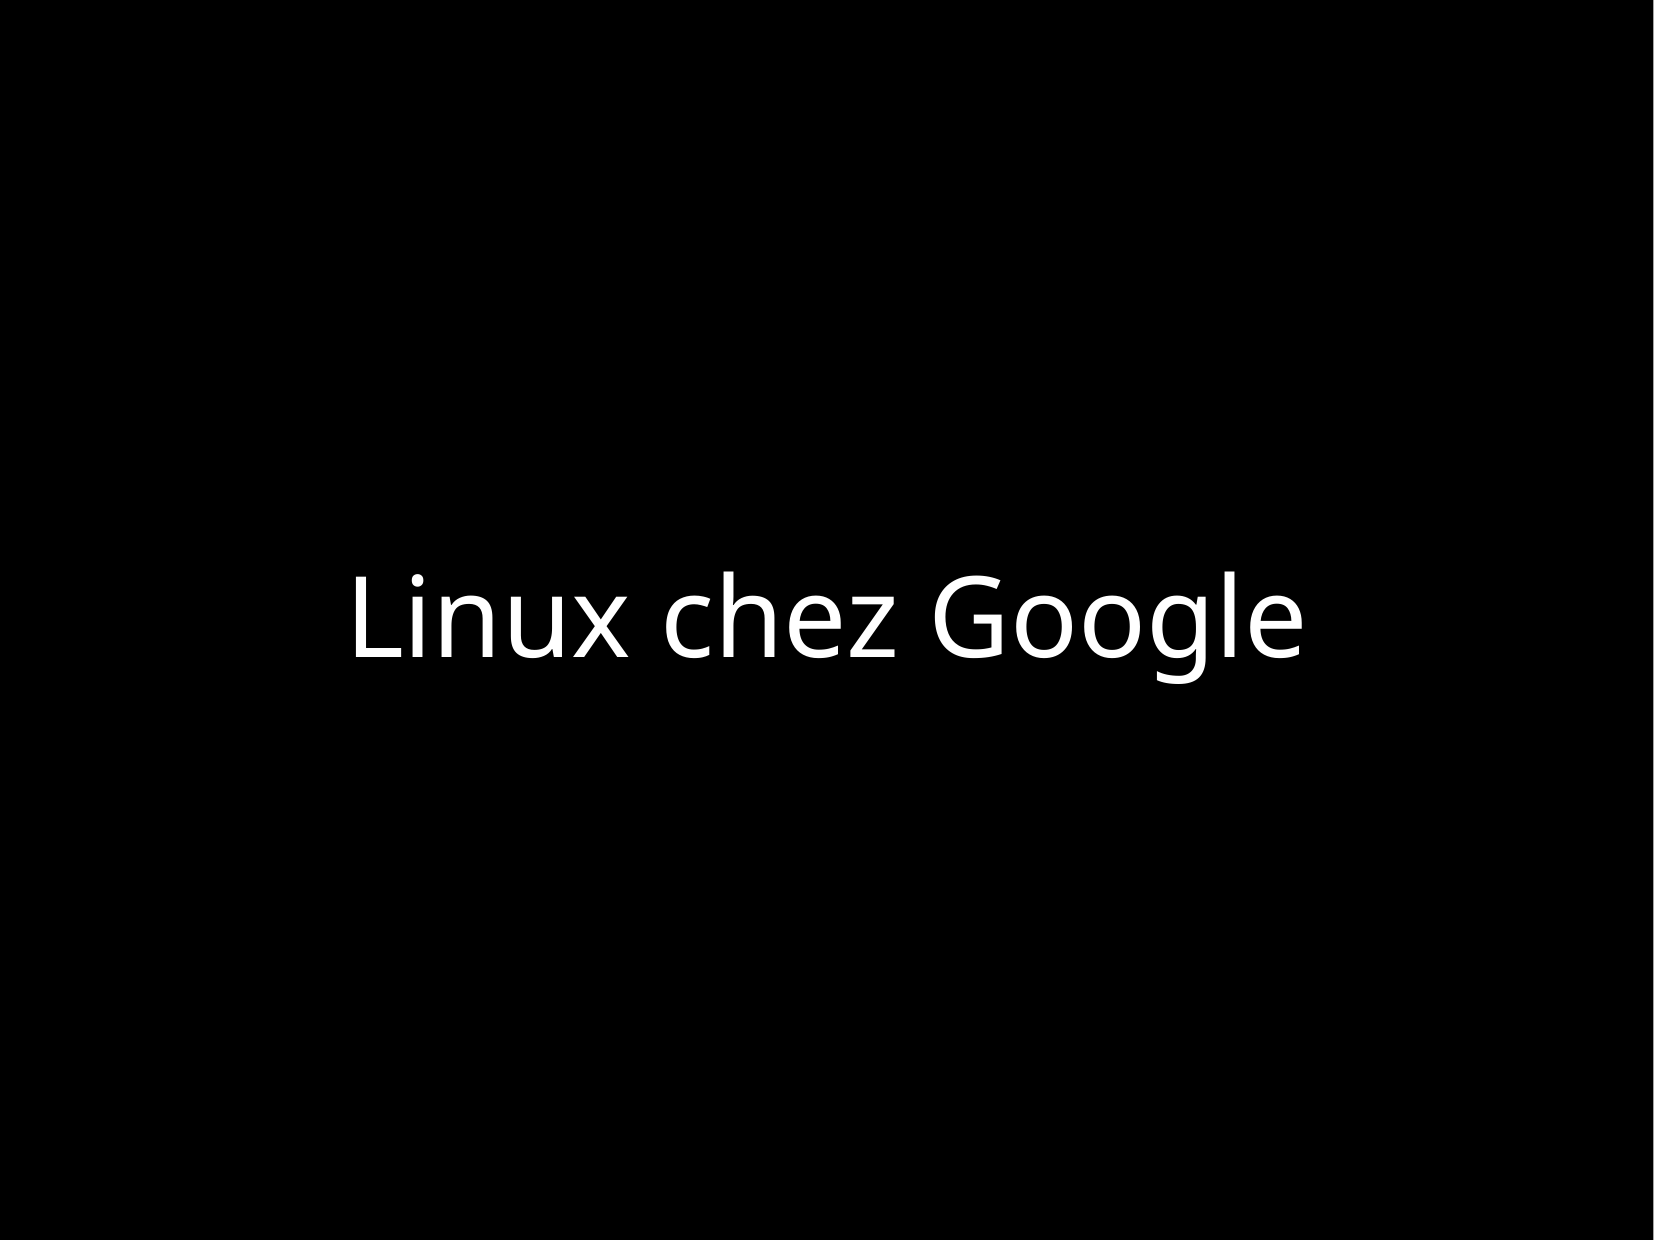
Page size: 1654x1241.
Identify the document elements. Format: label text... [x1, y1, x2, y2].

title Linux chez Google [82, 56, 1571, 1172]
